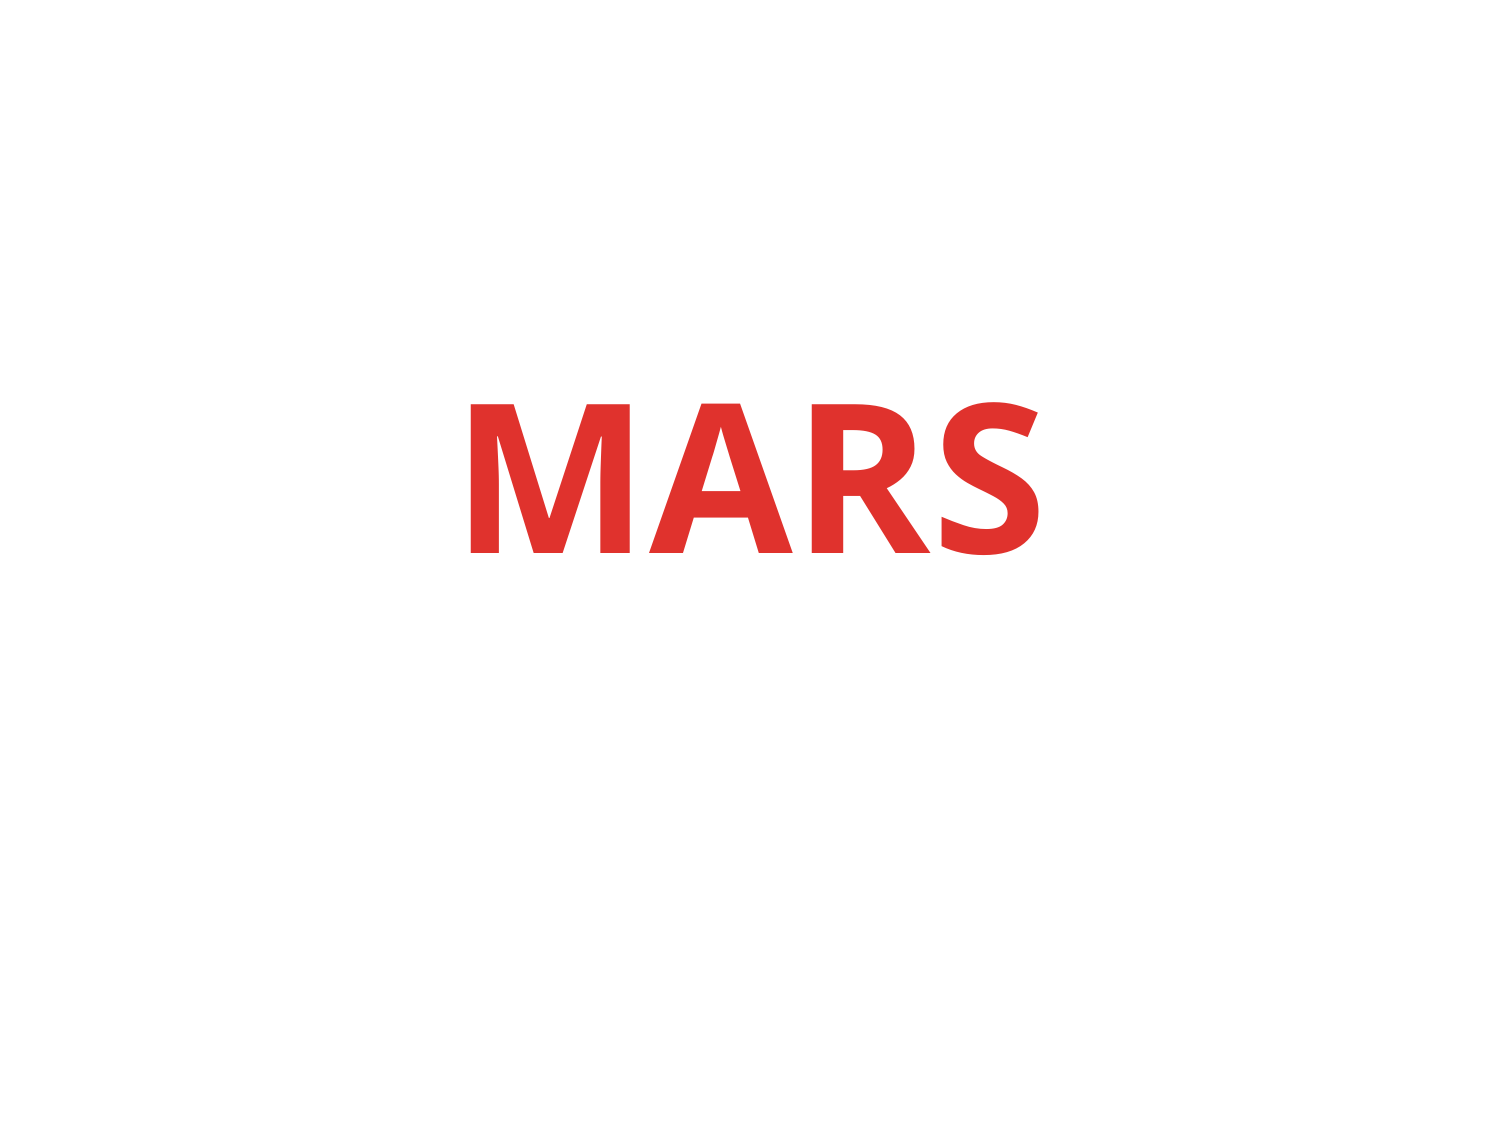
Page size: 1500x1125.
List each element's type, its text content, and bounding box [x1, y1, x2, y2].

title MARS [112, 349, 1388, 591]
